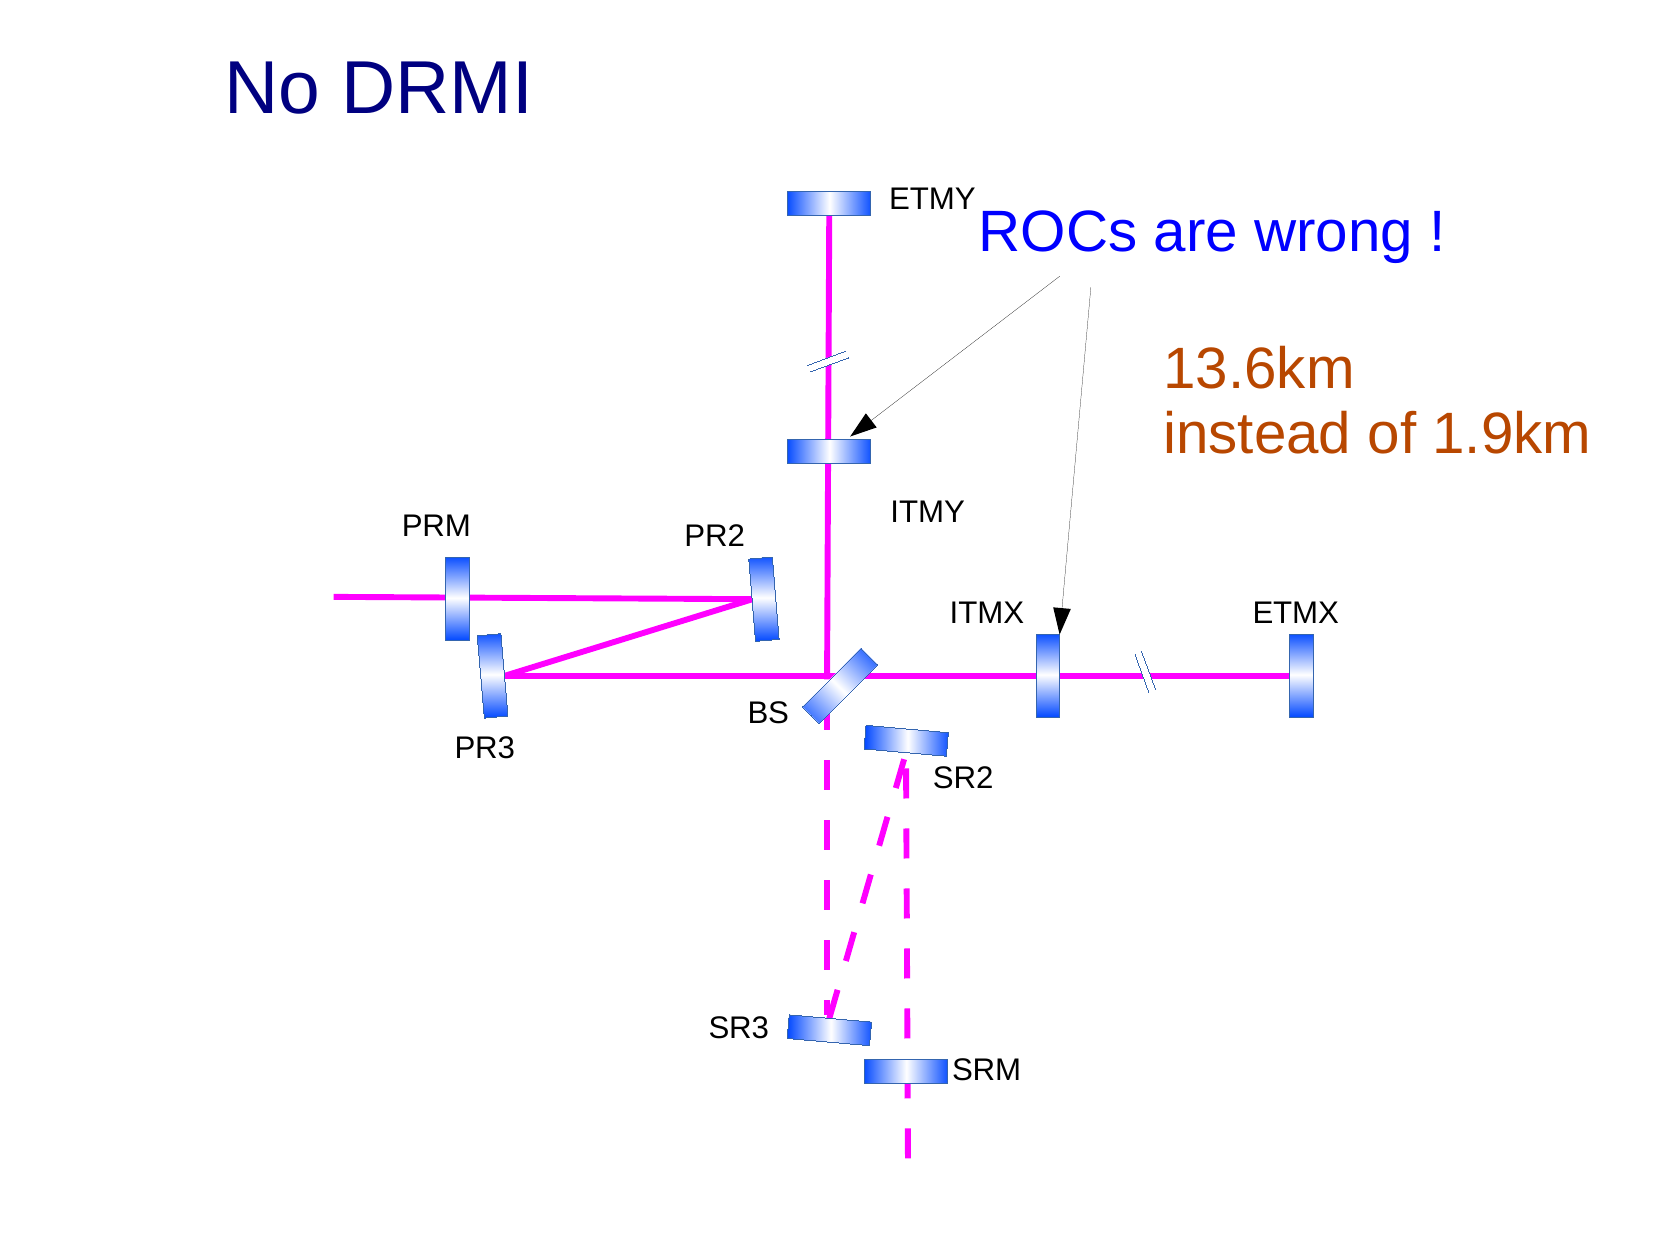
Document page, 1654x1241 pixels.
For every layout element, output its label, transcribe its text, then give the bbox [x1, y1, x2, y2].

text_box [821, 648, 878, 722]
text_box [749, 573, 780, 642]
text_box [787, 439, 871, 464]
text_box ETMX [1237, 587, 1391, 650]
text_box [808, 351, 850, 371]
text_box BS [732, 687, 821, 750]
text_box ITMX [934, 587, 1073, 650]
text_box [1134, 652, 1156, 693]
text_box SRM [937, 1044, 1068, 1107]
text_box [1289, 650, 1314, 718]
text_box [1036, 650, 1060, 718]
text_box No DRMI [209, 38, 548, 137]
text_box [477, 633, 508, 719]
text_box [864, 1059, 948, 1084]
text_box [806, 1016, 872, 1046]
text_box [864, 725, 949, 754]
text_box ROCs are wrong ! [964, 191, 1461, 272]
text_box SR3 [693, 1003, 806, 1065]
text_box SR2 [918, 752, 1043, 815]
text_box ETMY [874, 173, 1030, 236]
text_box PR3 [439, 723, 557, 785]
text_box [787, 191, 871, 216]
text_box [445, 563, 470, 641]
text_box PR2 [669, 510, 796, 573]
text_box PRM [387, 500, 528, 563]
text_box 13.6km instead of 1.9km [1148, 328, 1608, 474]
text_box ITMY [875, 486, 1021, 549]
